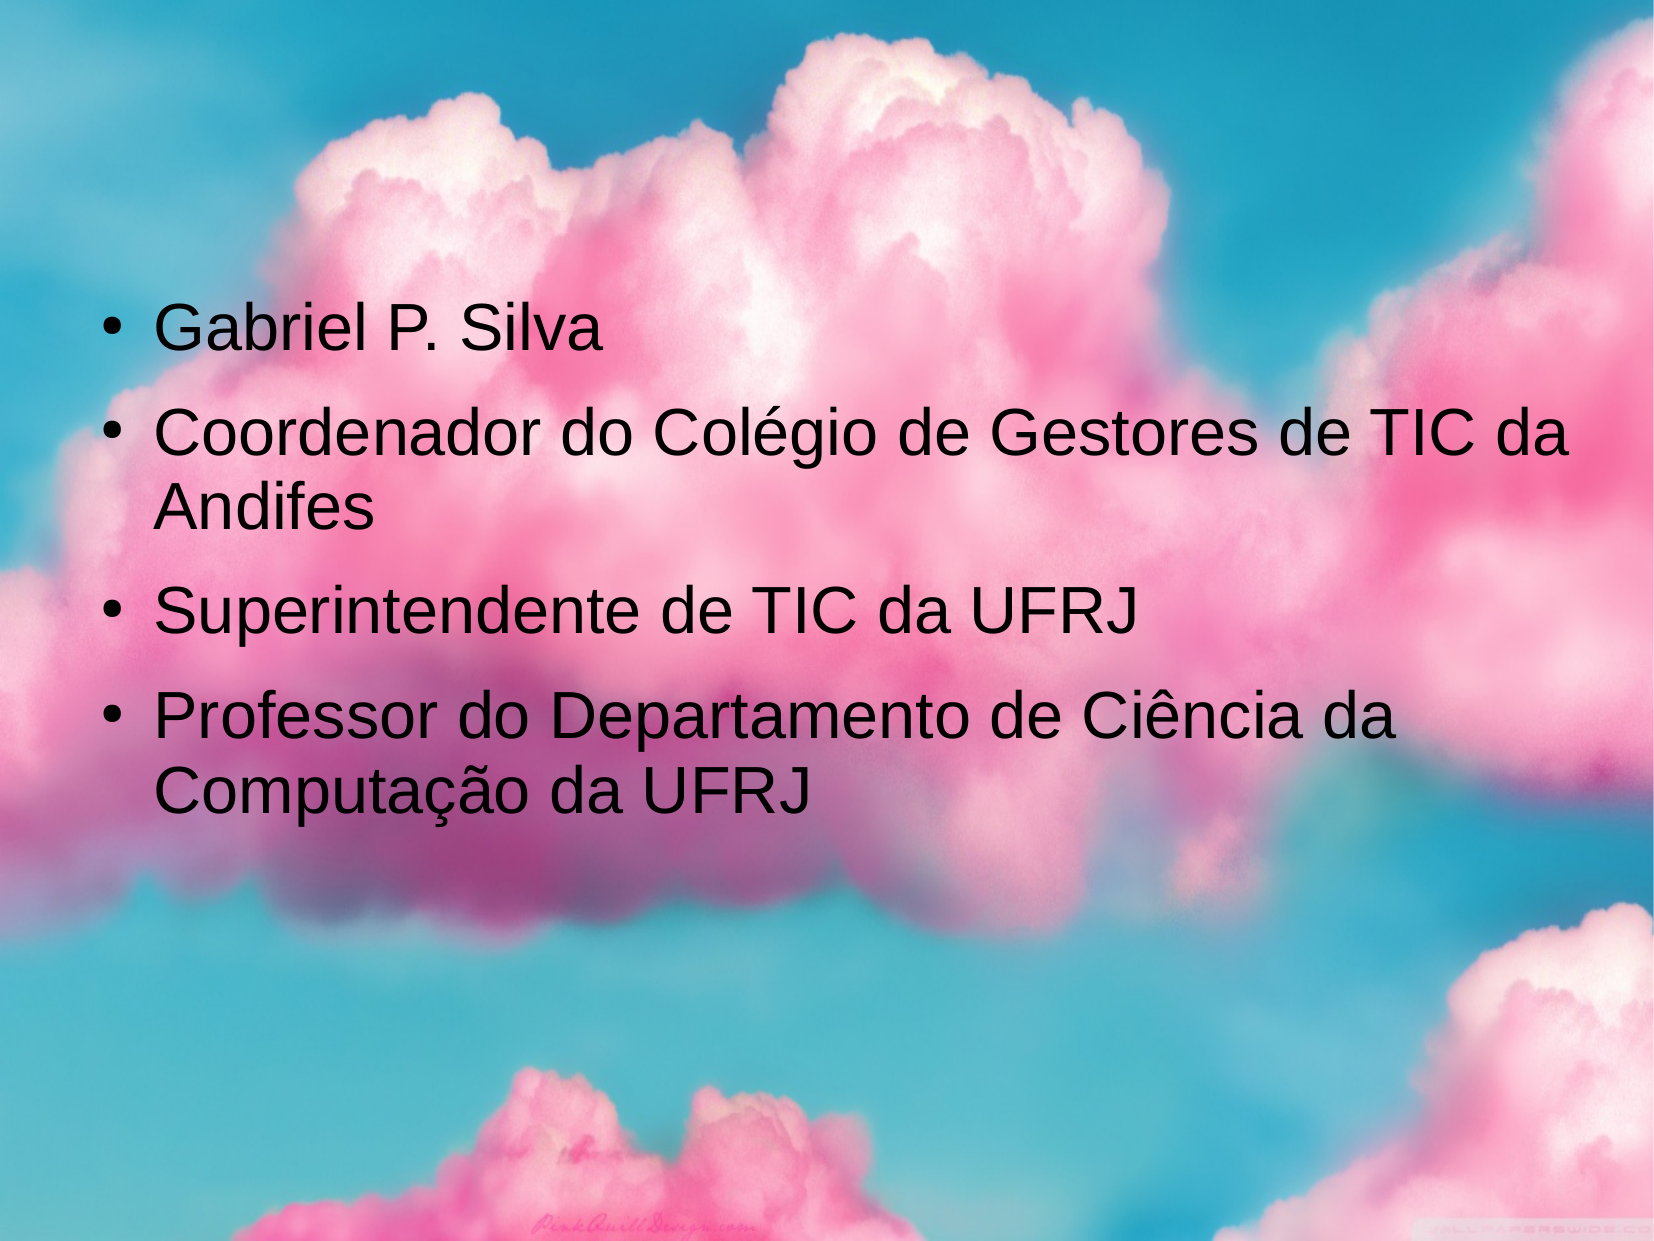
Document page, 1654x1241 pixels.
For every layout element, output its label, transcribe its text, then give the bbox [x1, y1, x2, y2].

list Gabriel P. Silva Coordenador do Colégio de Gestores de TIC da Andifes Superintendente de TIC da UFRJ Professor do Departamento de Ciência da Computação da UFRJ [82, 290, 1571, 1010]
picture [0, 0, 1654, 1241]
